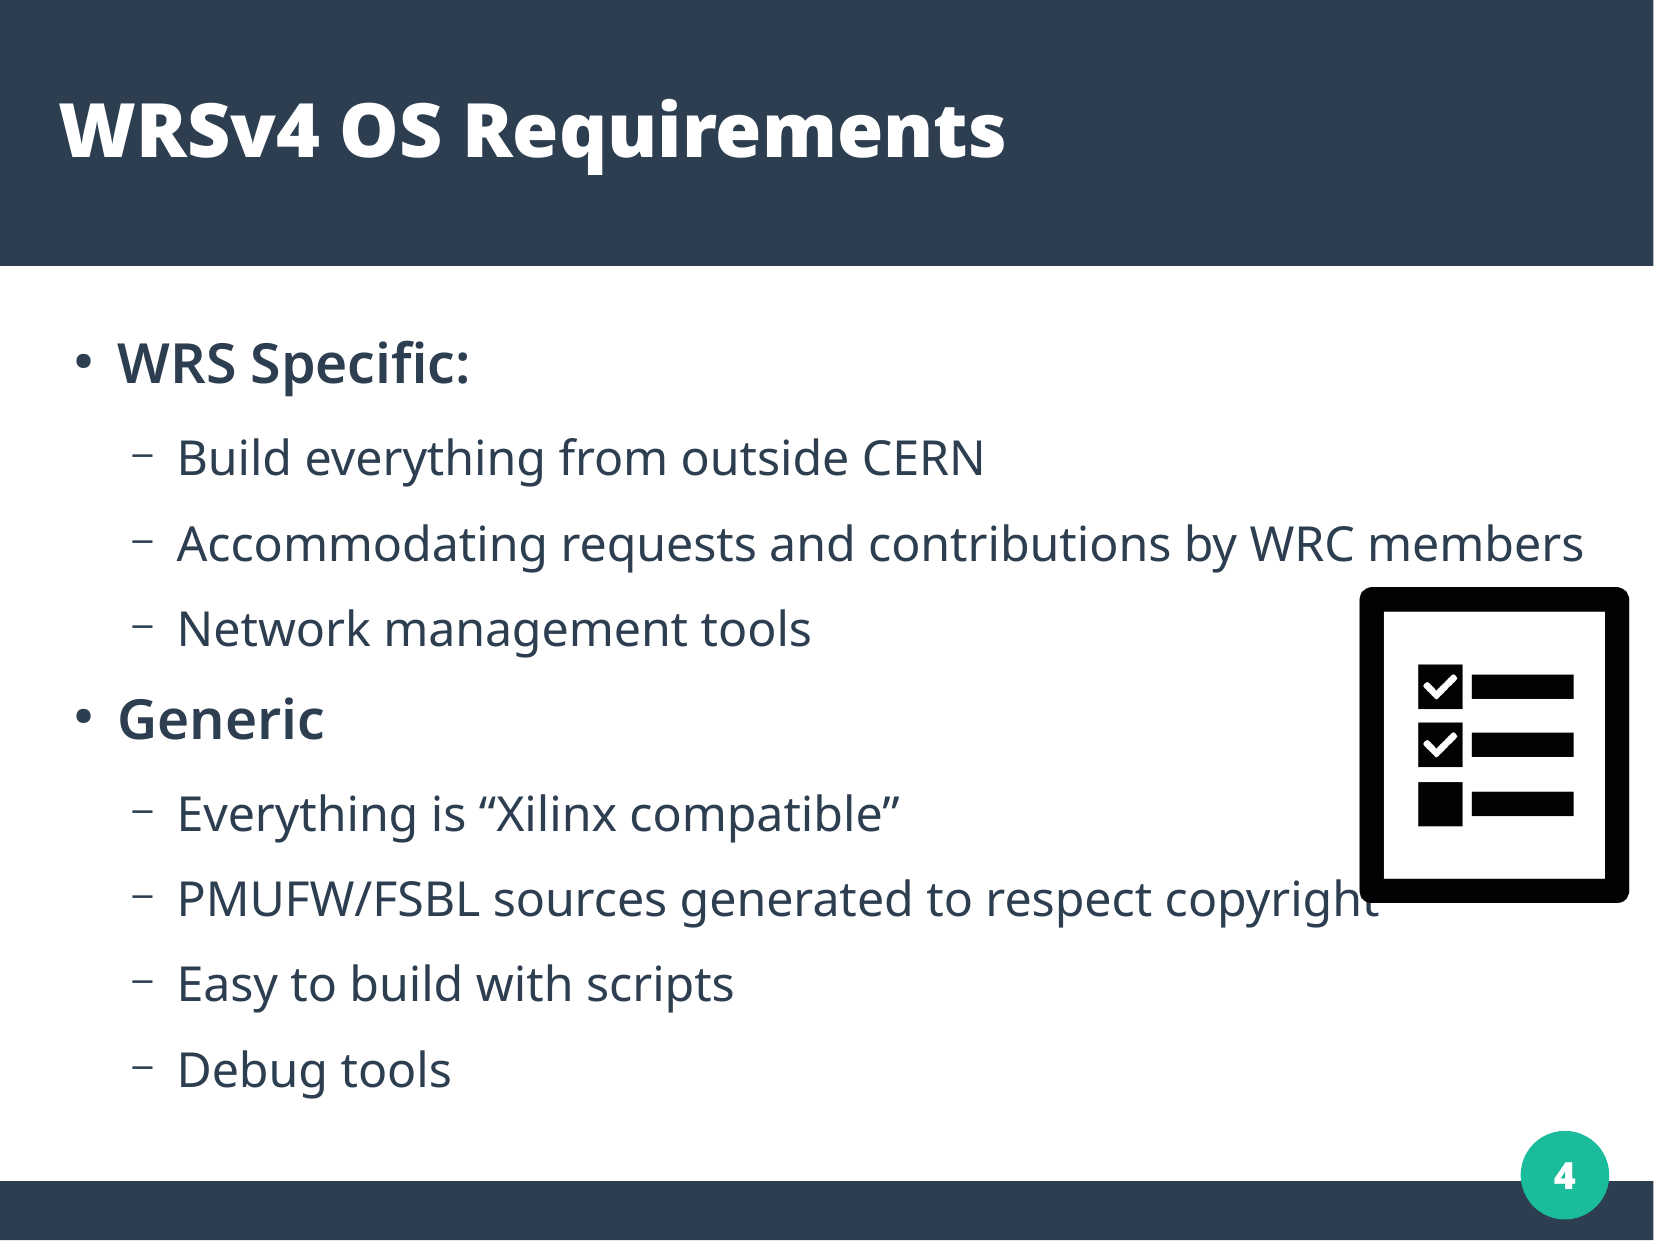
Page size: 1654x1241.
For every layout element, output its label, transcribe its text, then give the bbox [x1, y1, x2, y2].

title WRSv4 OS Requirements [58, 49, 1595, 207]
picture [1336, 587, 1652, 903]
list WRS Specific: Build everything from outside CERN Accommodating requests and contributions by WRC members Network management tools Generic Everything is “Xilinx compatible” PMUFW/FSBL sources generated to respect copyright Easy to build with scripts Debug tools [58, 324, 1595, 1152]
